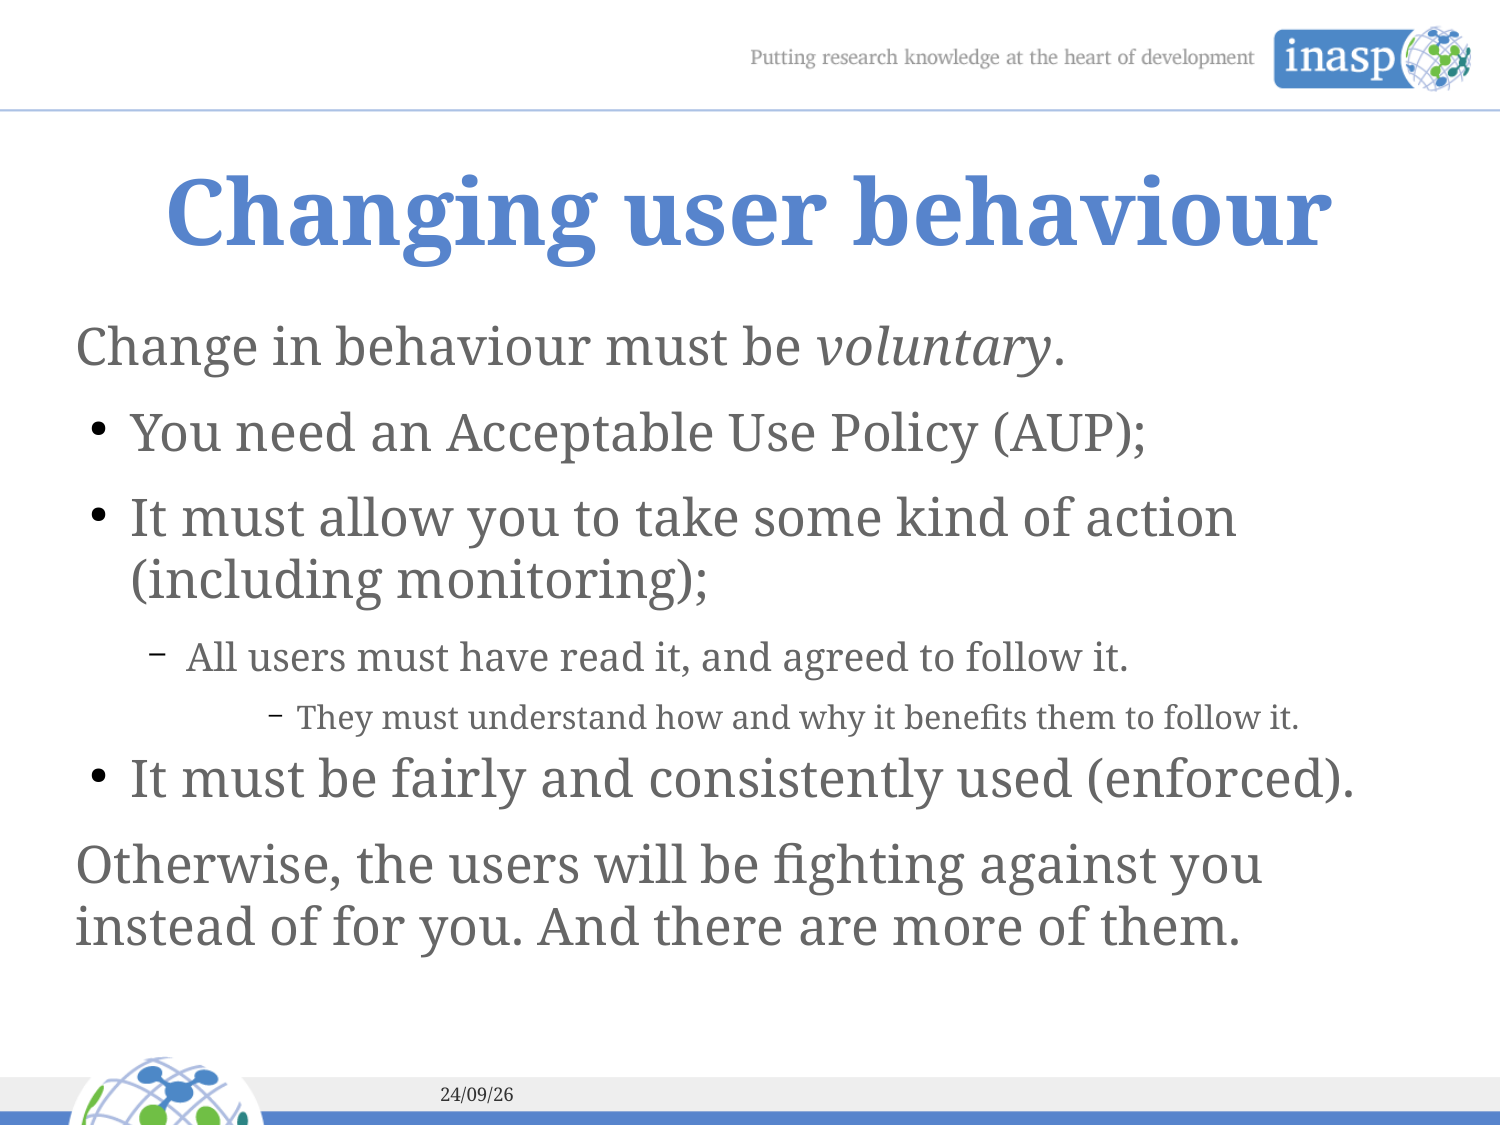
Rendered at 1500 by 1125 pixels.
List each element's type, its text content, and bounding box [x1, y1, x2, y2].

title Changing user behaviour [75, 129, 1426, 313]
picture [0, 0, 1500, 1125]
list Change in behaviour must be voluntary. You need an Acceptable Use Policy (AUP); It must allow you to take some kind of action (including monitoring); All users must have read it, and agreed to follow it. They must understand how and why it benefits them to follow it. They must understand how and why it benefits them to follow it. It must be fairly and consistently used (enforced). Otherwise, the users will be fighting against you instead of for you. And there are more of them. [75, 313, 1426, 967]
